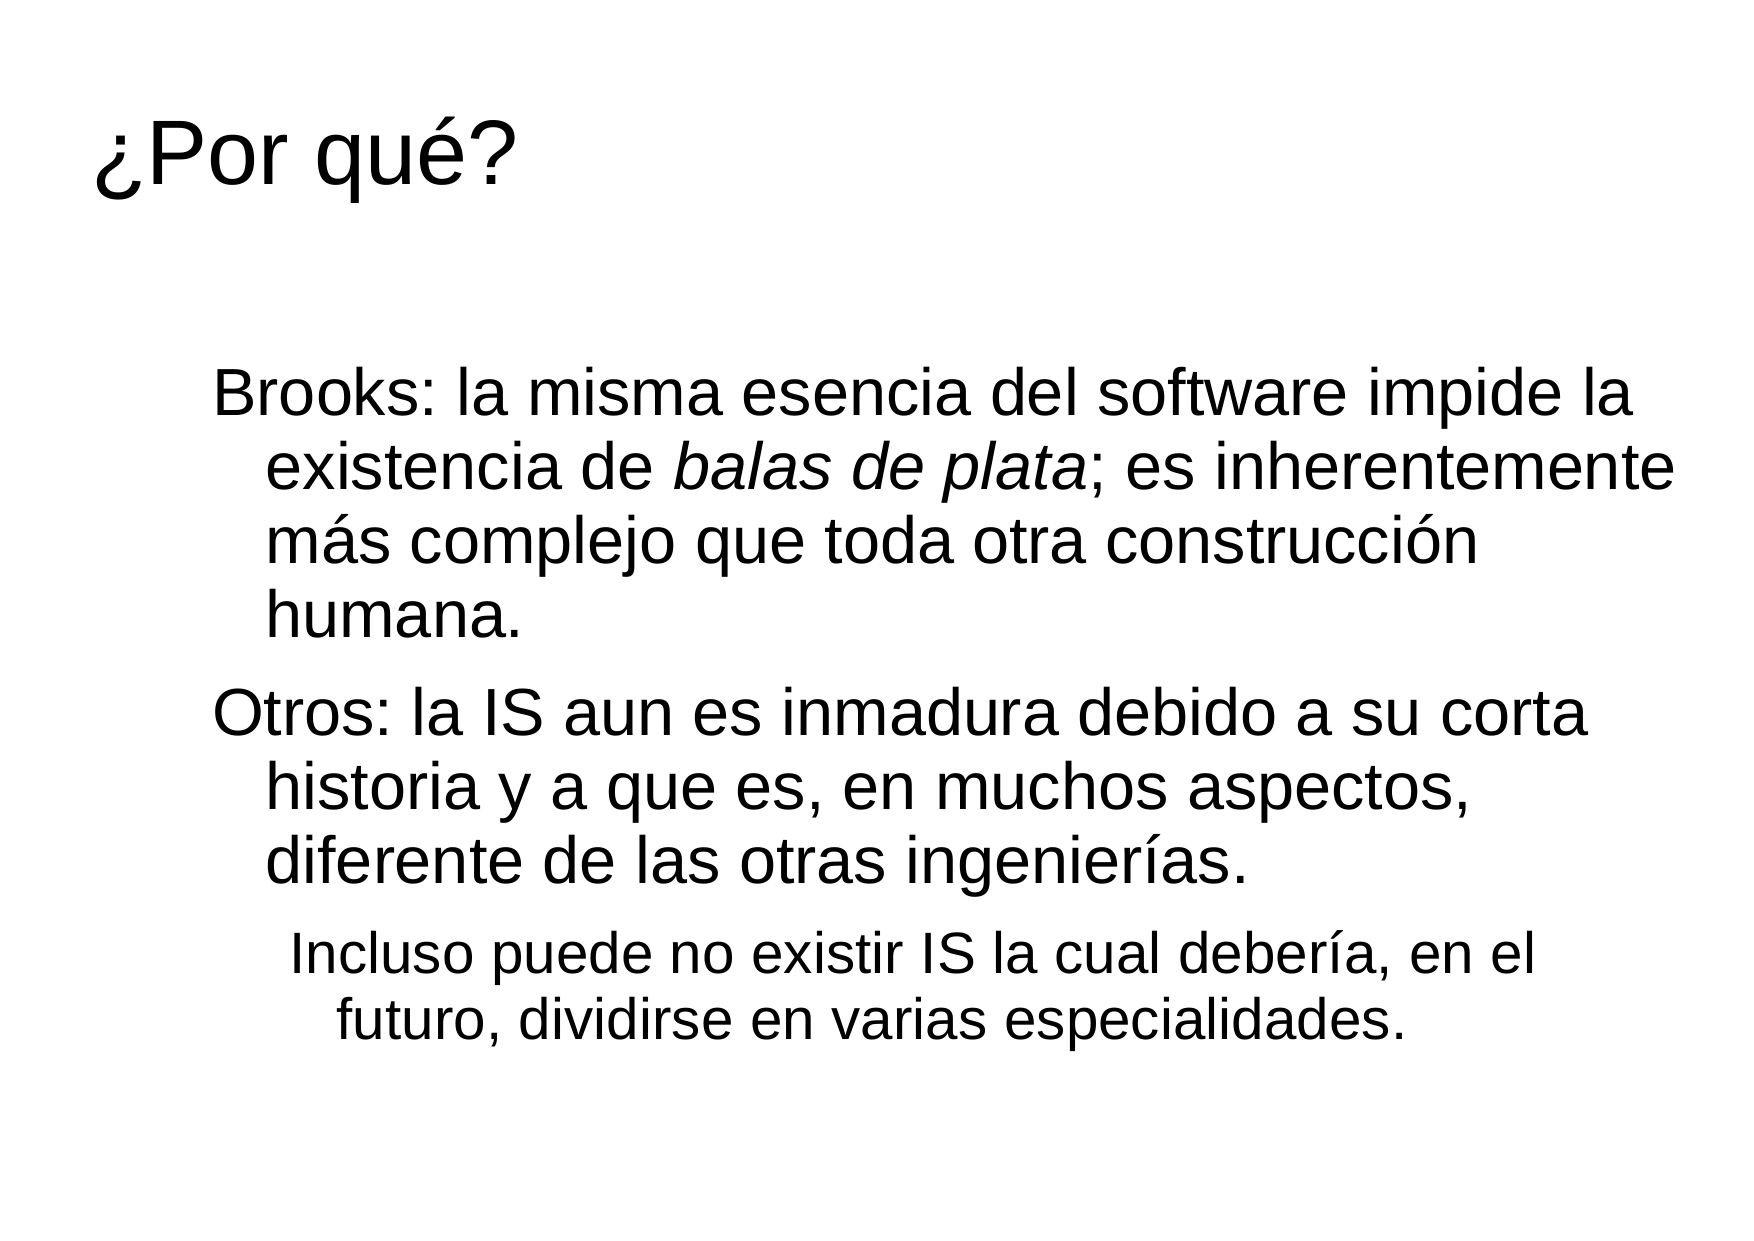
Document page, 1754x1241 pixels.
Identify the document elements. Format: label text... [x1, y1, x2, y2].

title ¿Por qué? [87, 49, 1667, 257]
list Brooks: la misma esencia del software impide la existencia de balas de plata; es inherentemente más complejo que toda otra construcción humana. Otros: la IS aun es inmadura debido a su corta historia y a que es, en muchos aspectos, diferente de las otras ingenierías. Incluso puede no existir IS la cual debería, en el futuro, dividirse en varias especialidades. [191, 348, 1690, 1145]
